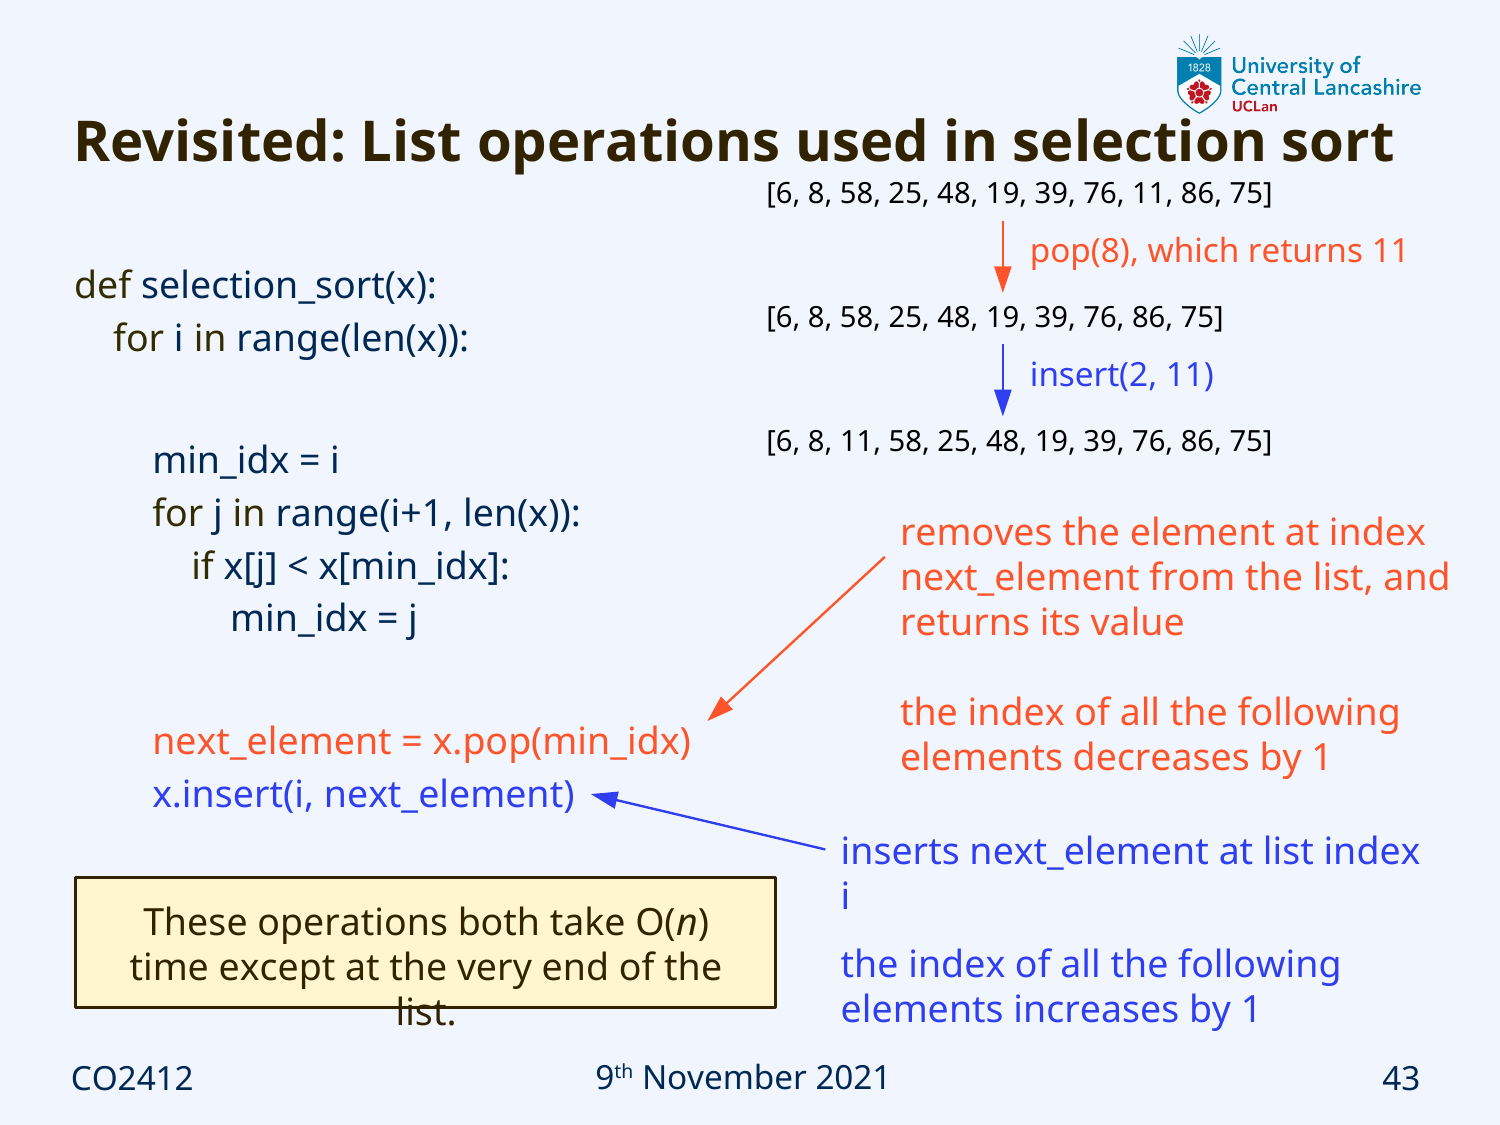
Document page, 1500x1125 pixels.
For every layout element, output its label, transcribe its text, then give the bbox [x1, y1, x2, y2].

text_box def selection_sort(x): for i in range(len(x)): min_idx = i for j in range(i+1, len(x)): if x[j] < x[min_idx]: min_idx = j next_element = x.pop(min_idx) x.insert(i, next_element) [59, 246, 776, 858]
text_box [6, 8, 58, 25, 48, 19, 39, 76, 11, 86, 75] [751, 167, 1300, 218]
text_box insert(2, 11) [1015, 345, 1474, 401]
text_box inserts next_element at list index i the index of all the following elements increases by 1 [825, 820, 1444, 993]
text_box These operations both take O(n) time except at the very end of the list. [83, 890, 769, 995]
text_box [6, 8, 58, 25, 48, 19, 39, 76, 86, 75] [751, 291, 1300, 342]
text_box removes the element at index next_element from the list, and returns its value the index of all the following elements decreases by 1 [885, 500, 1500, 786]
text_box pop(8), which returns 11 [1015, 221, 1474, 277]
title Revisited: List operations used in selection sort [58, 93, 1475, 186]
picture [1177, 34, 1421, 93]
text_box [75, 877, 776, 1008]
text_box [6, 8, 11, 58, 25, 48, 19, 39, 76, 86, 75] [751, 415, 1300, 466]
